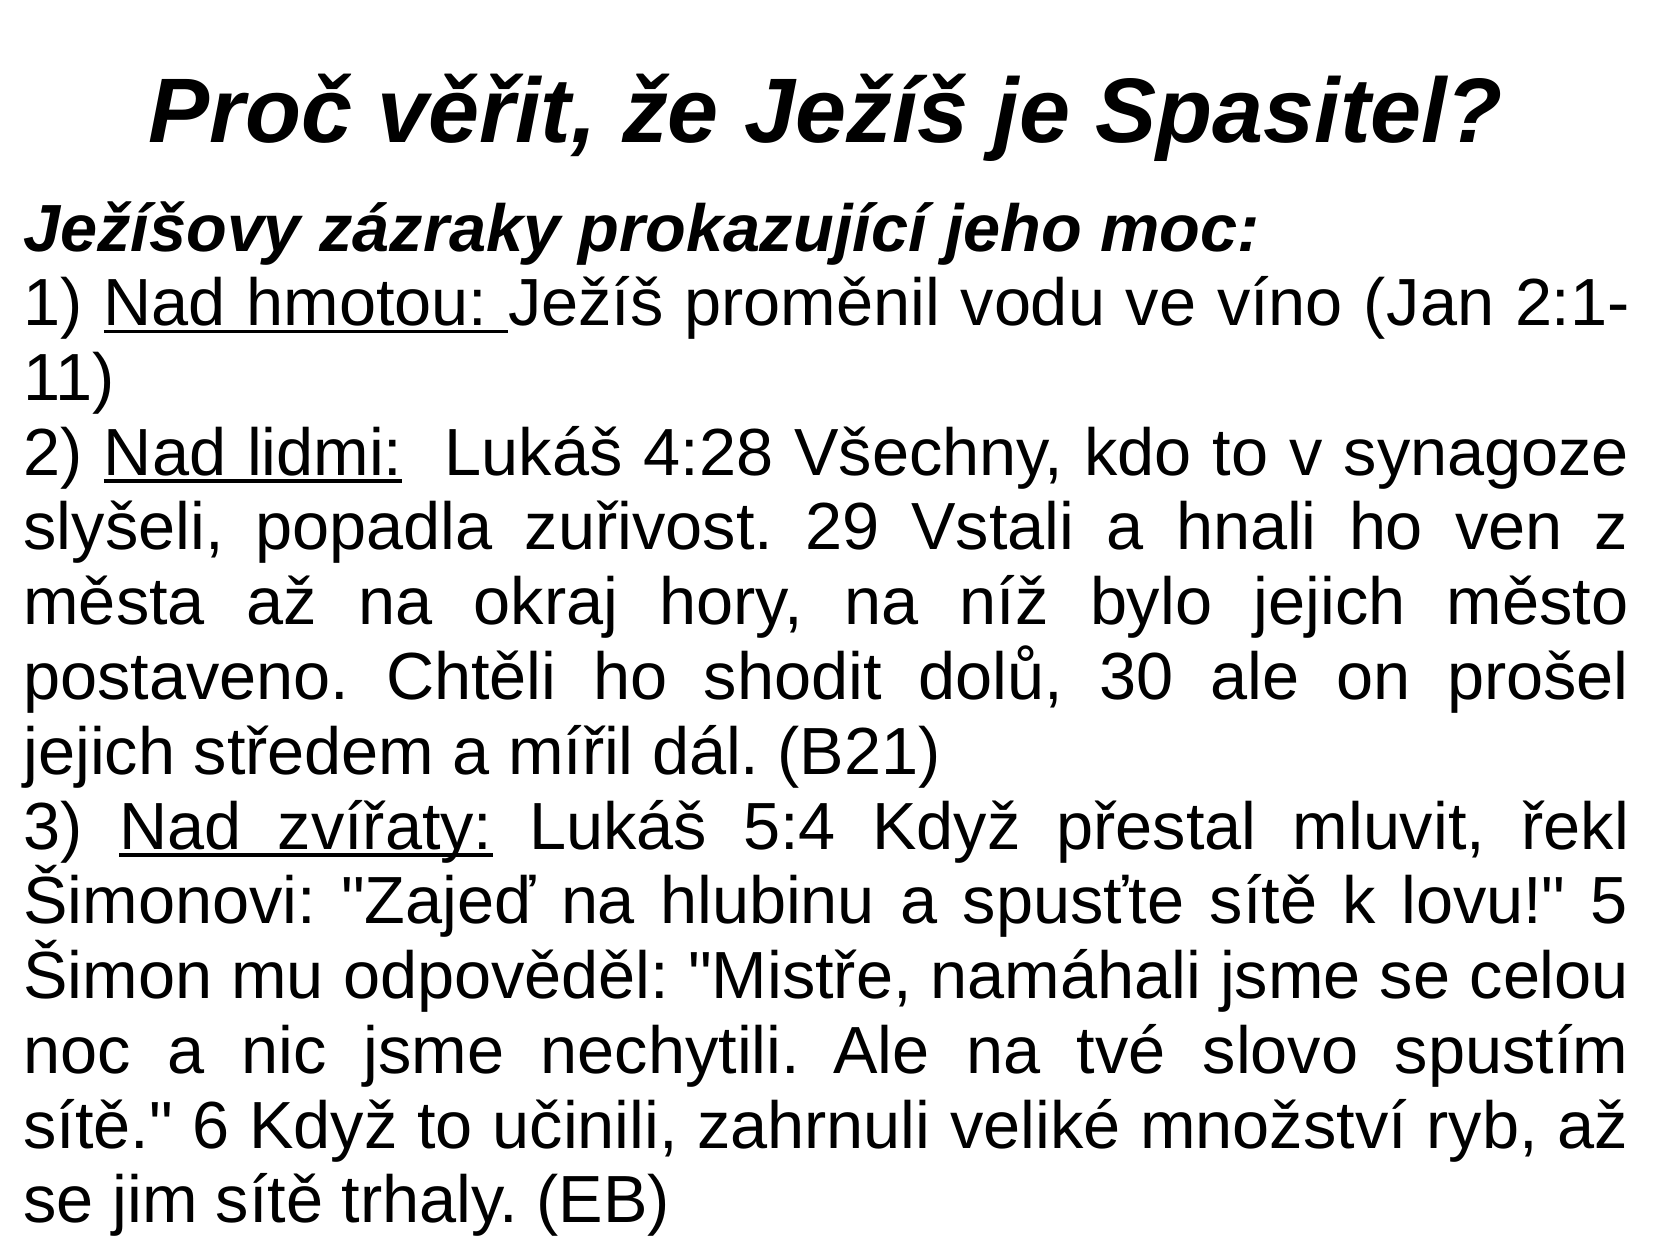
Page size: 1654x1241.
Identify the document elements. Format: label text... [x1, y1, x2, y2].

subtitle Ježíšovy zázraky prokazující jeho moc: 1) Nad hmotou: Ježíš proměnil vodu ve víno (Jan 2:1-11) 2) Nad lidmi: Lukáš 4:28 Všechny, kdo to v synagoze slyšeli, popadla zuřivost. 29 Vstali a hnali ho ven z města až na okraj hory, na níž bylo jejich město postaveno. Chtěli ho shodit dolů, 30 ale on prošel jejich středem a mířil dál. (B21) 3) Nad zvířaty: Lukáš 5:4 Když přestal mluvit, řekl Šimonovi: "Zajeď na hlubinu a spusťte sítě k lovu!" 5 Šimon mu odpověděl: "Mistře, namáhali jsme se celou noc a nic jsme nechytili. Ale na tvé slovo spustím sítě." 6 Když to učinili, zahrnuli veliké množství ryb, až se jim sítě trhaly. (EB) [23, 0, 1630, 1241]
